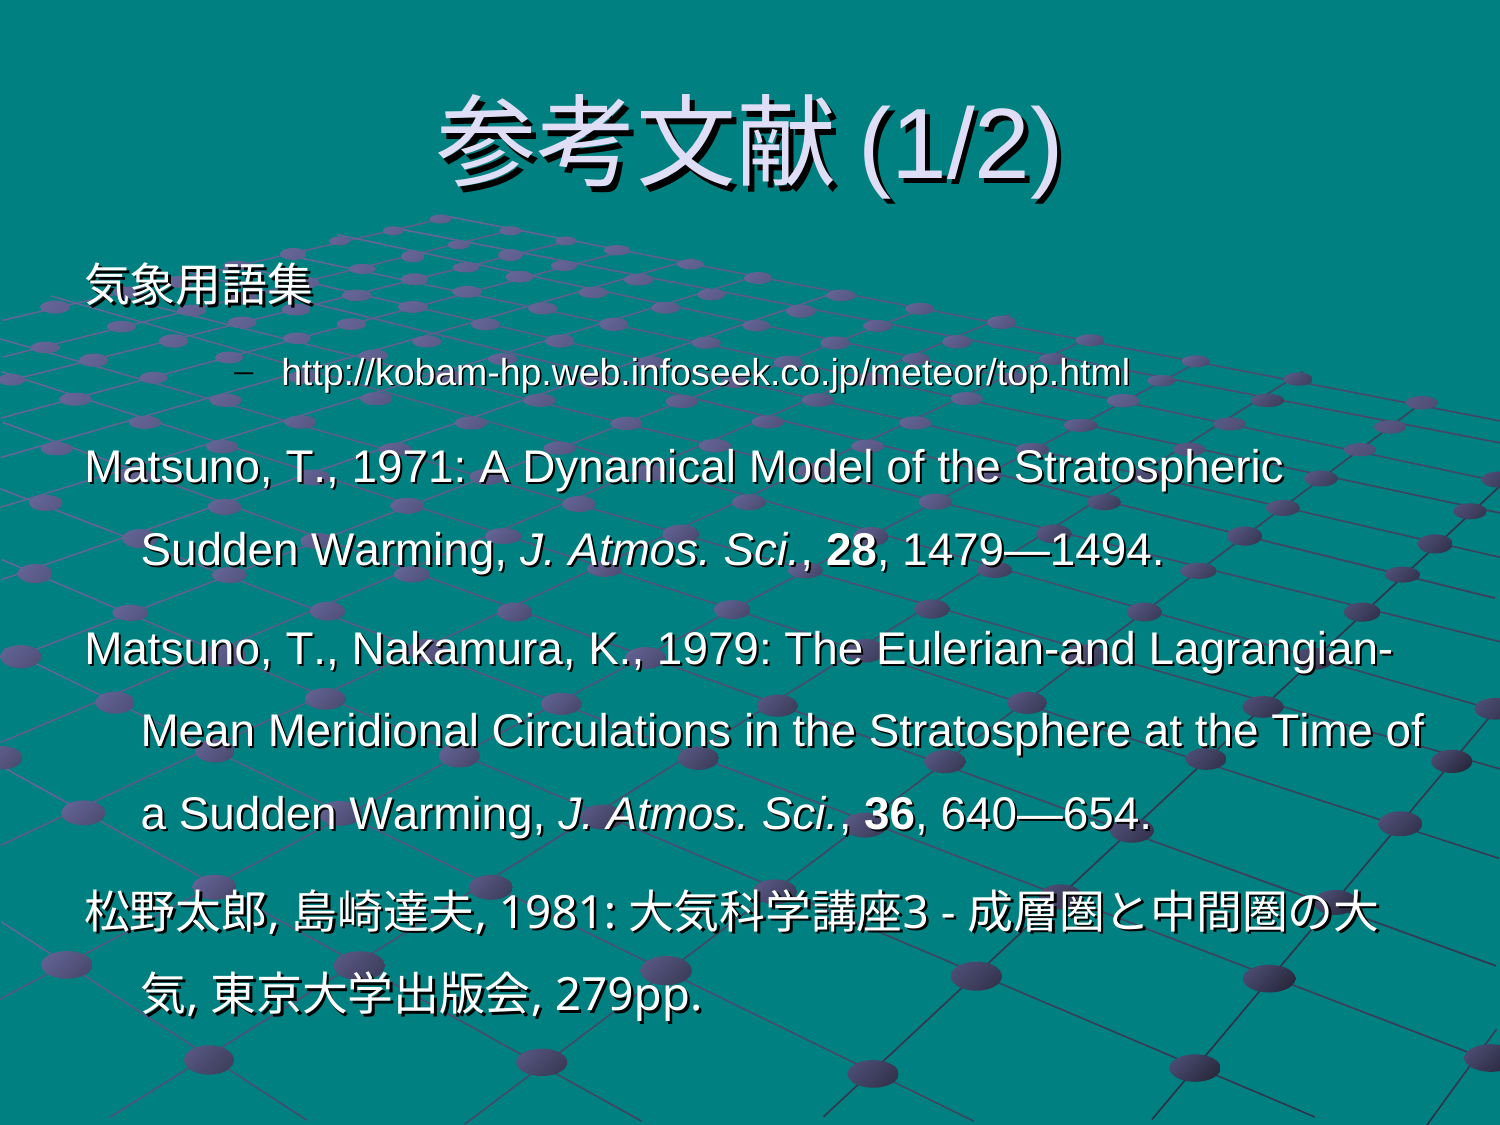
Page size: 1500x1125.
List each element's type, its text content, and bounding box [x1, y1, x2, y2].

list 気象用語集 http://kobam-hp.web.infoseek.co.jp/meteor/top.html Matsuno, T., 1971: A Dynamical Model of the Stratospheric Sudden Warming, J. Atmos. Sci., 28, 1479—1494. Matsuno, T., Nakamura, K., 1979: The Eulerian-and Lagrangian-Mean Meridional Circulations in the Stratosphere at the Time of a Sudden Warming, J. Atmos. Sci., 36, 640—654. 松野太郎, 島崎達夫, 1981: 大気科学講座3 - 成層圏と中間圏の大気, 東京大学出版会, 279pp. [69, 220, 1447, 1125]
title 参考文献 (1/2) [75, 44, 1425, 220]
